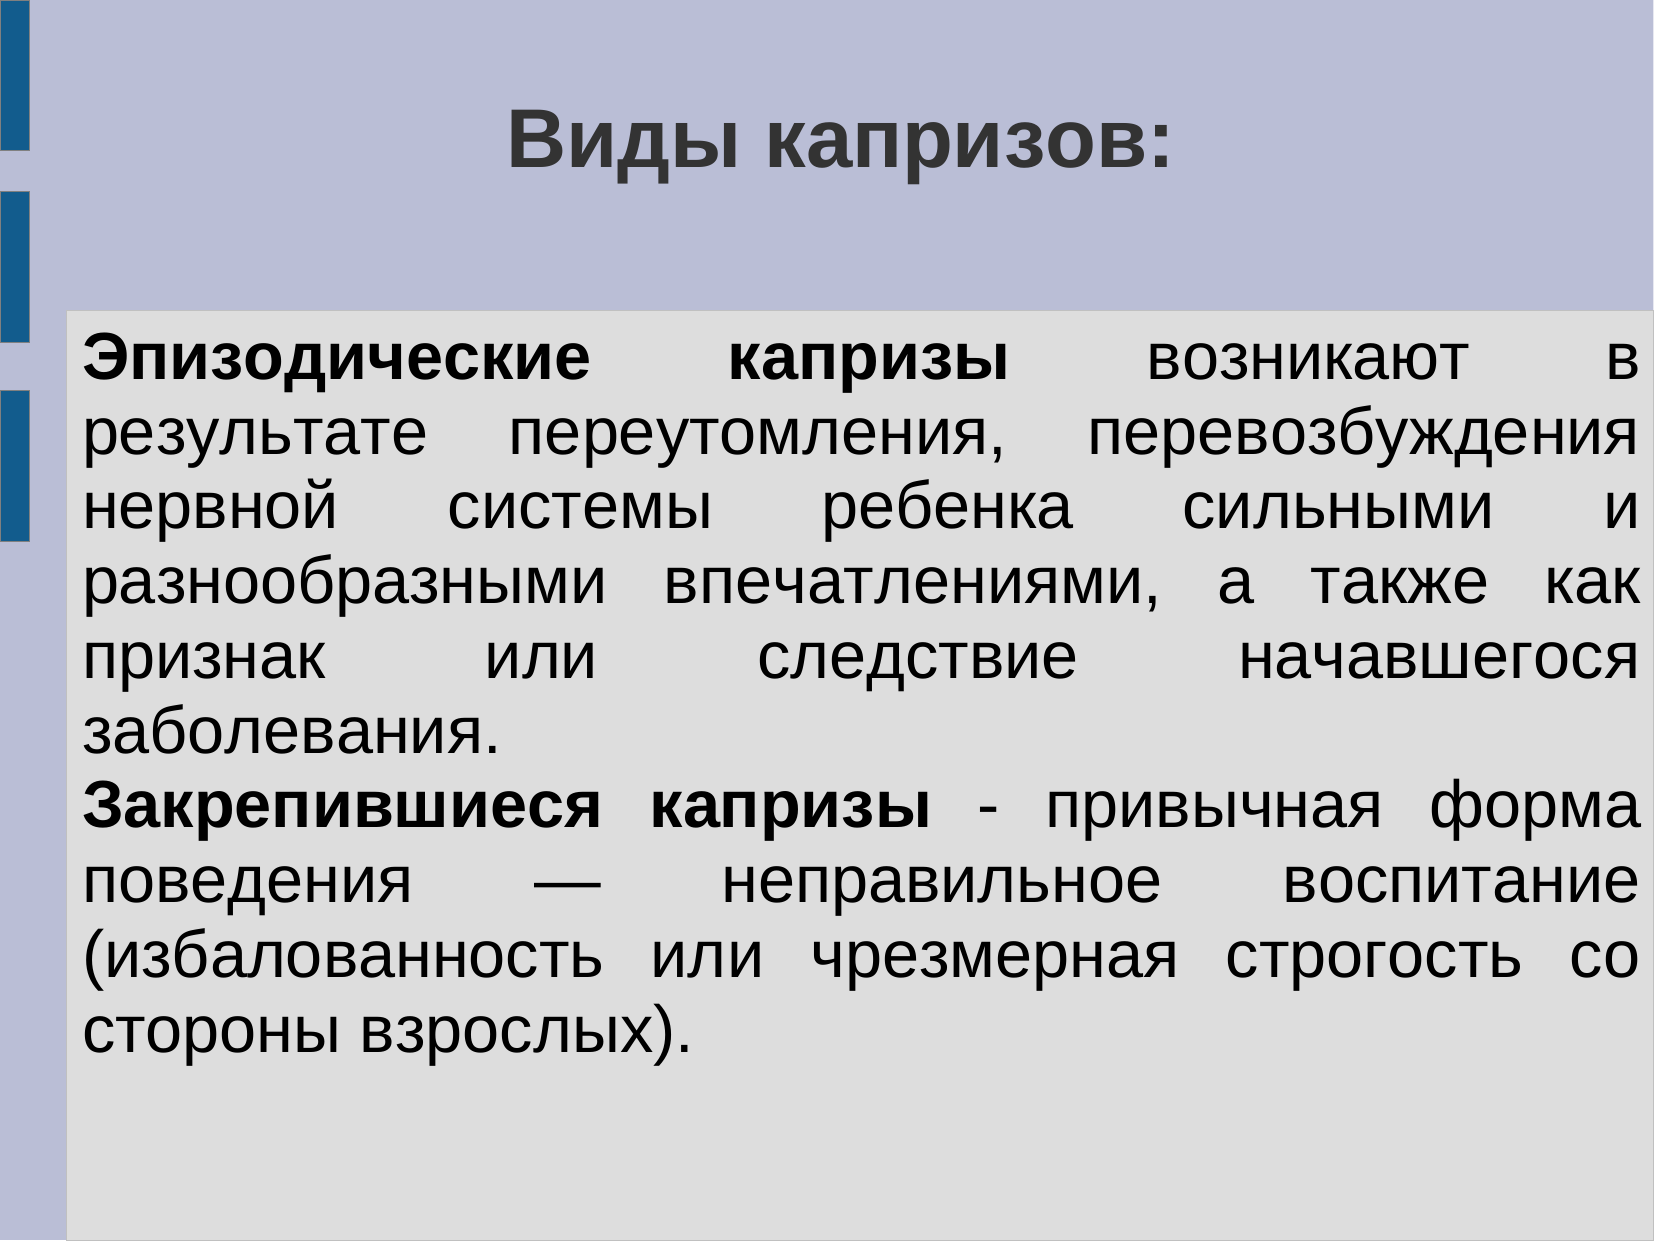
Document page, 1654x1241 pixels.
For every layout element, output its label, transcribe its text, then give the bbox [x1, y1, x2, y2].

list Эпизодические капризы возникают в результате переутомления, перевозбуждения нервной системы ребенка сильными и разнообразными впечатлениями, а также как признак или следствие начавшегося заболевания. Закрепившиеся капризы - привычная форма поведения — неправильное воспитание (избалованность или чрезмерная строгость со стороны взрослых). [11, 318, 1642, 1241]
title Виды капризов: [135, 35, 1548, 243]
